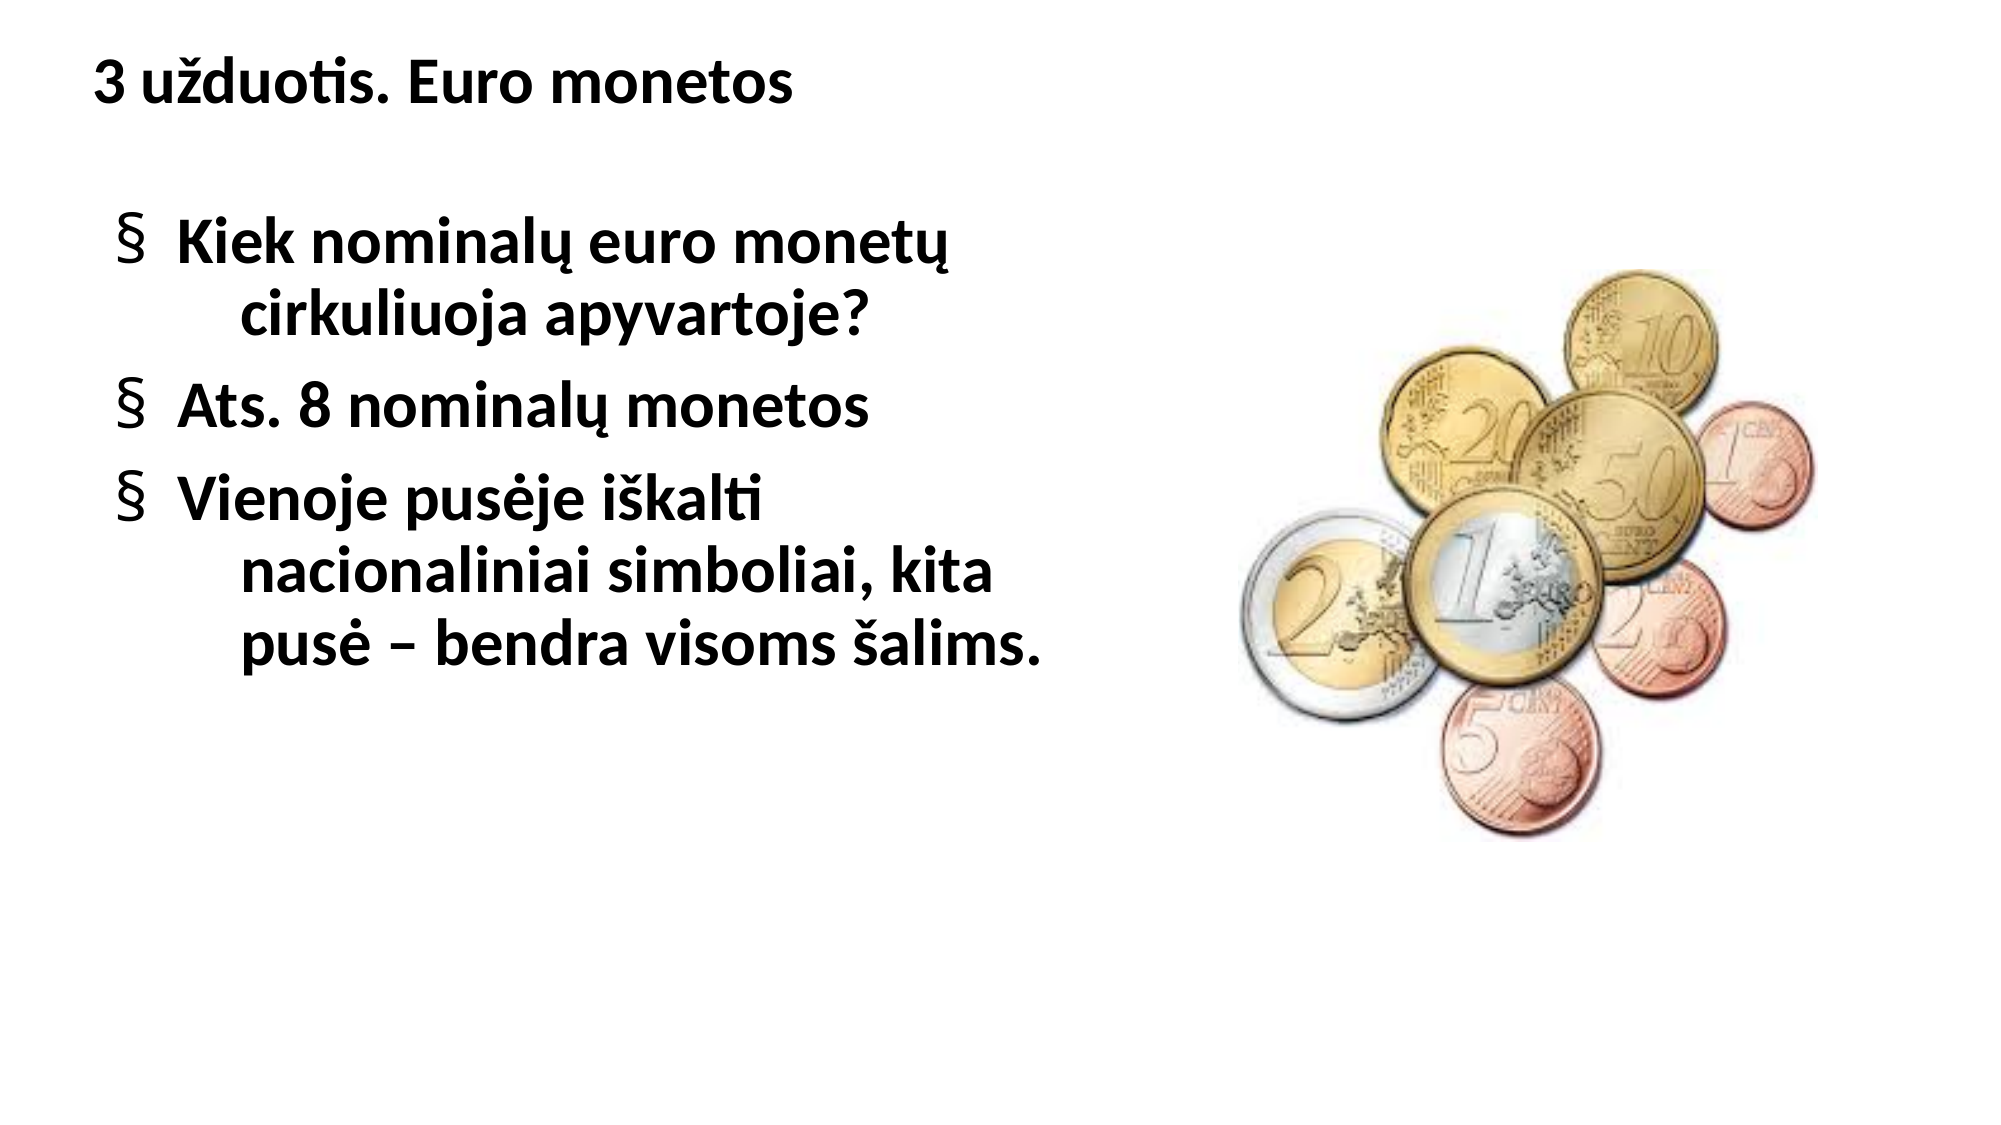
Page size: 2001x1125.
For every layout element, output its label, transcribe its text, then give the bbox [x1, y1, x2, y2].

list Kiek nominalų euro monetų cirkuliuoja apyvartoje? Ats. 8 nominalų monetos Vienoje pusėje iškalti nacionaliniai simboliai, kita pusė – bendra visoms šalims. [99, 197, 1131, 935]
title 3 užduotis. Euro monetos [77, 36, 1754, 128]
picture [1238, 269, 1818, 842]
